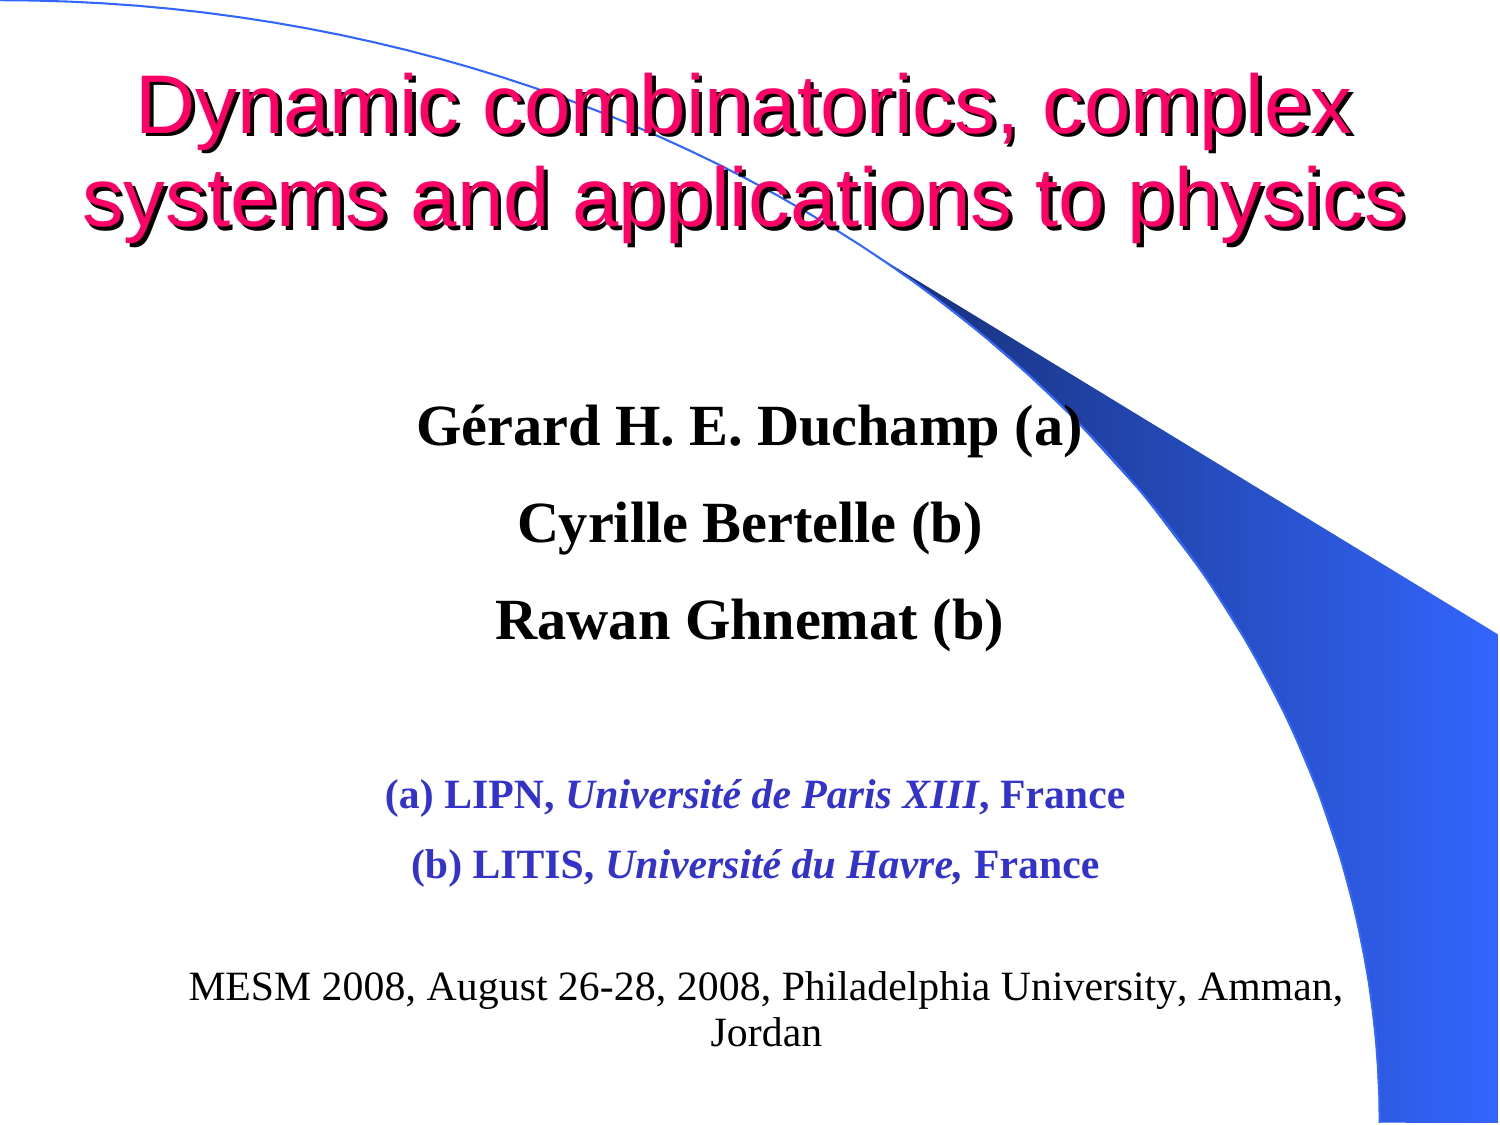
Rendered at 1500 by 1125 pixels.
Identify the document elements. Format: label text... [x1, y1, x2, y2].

title Dynamic combinatorics, complex systems and applications to physics [25, 32, 1464, 256]
text_box Gérard H. E. Duchamp (a) Cyrille Bertelle (b) Rawan Ghnemat (b) (a) LIPN, Université de Paris XIII, France (b) LITIS, Université du Havre, France [12, 256, 1488, 895]
text_box MESM 2008, August 26-28, 2008, Philadelphia University, Amman, Jordan [124, 955, 1409, 1065]
